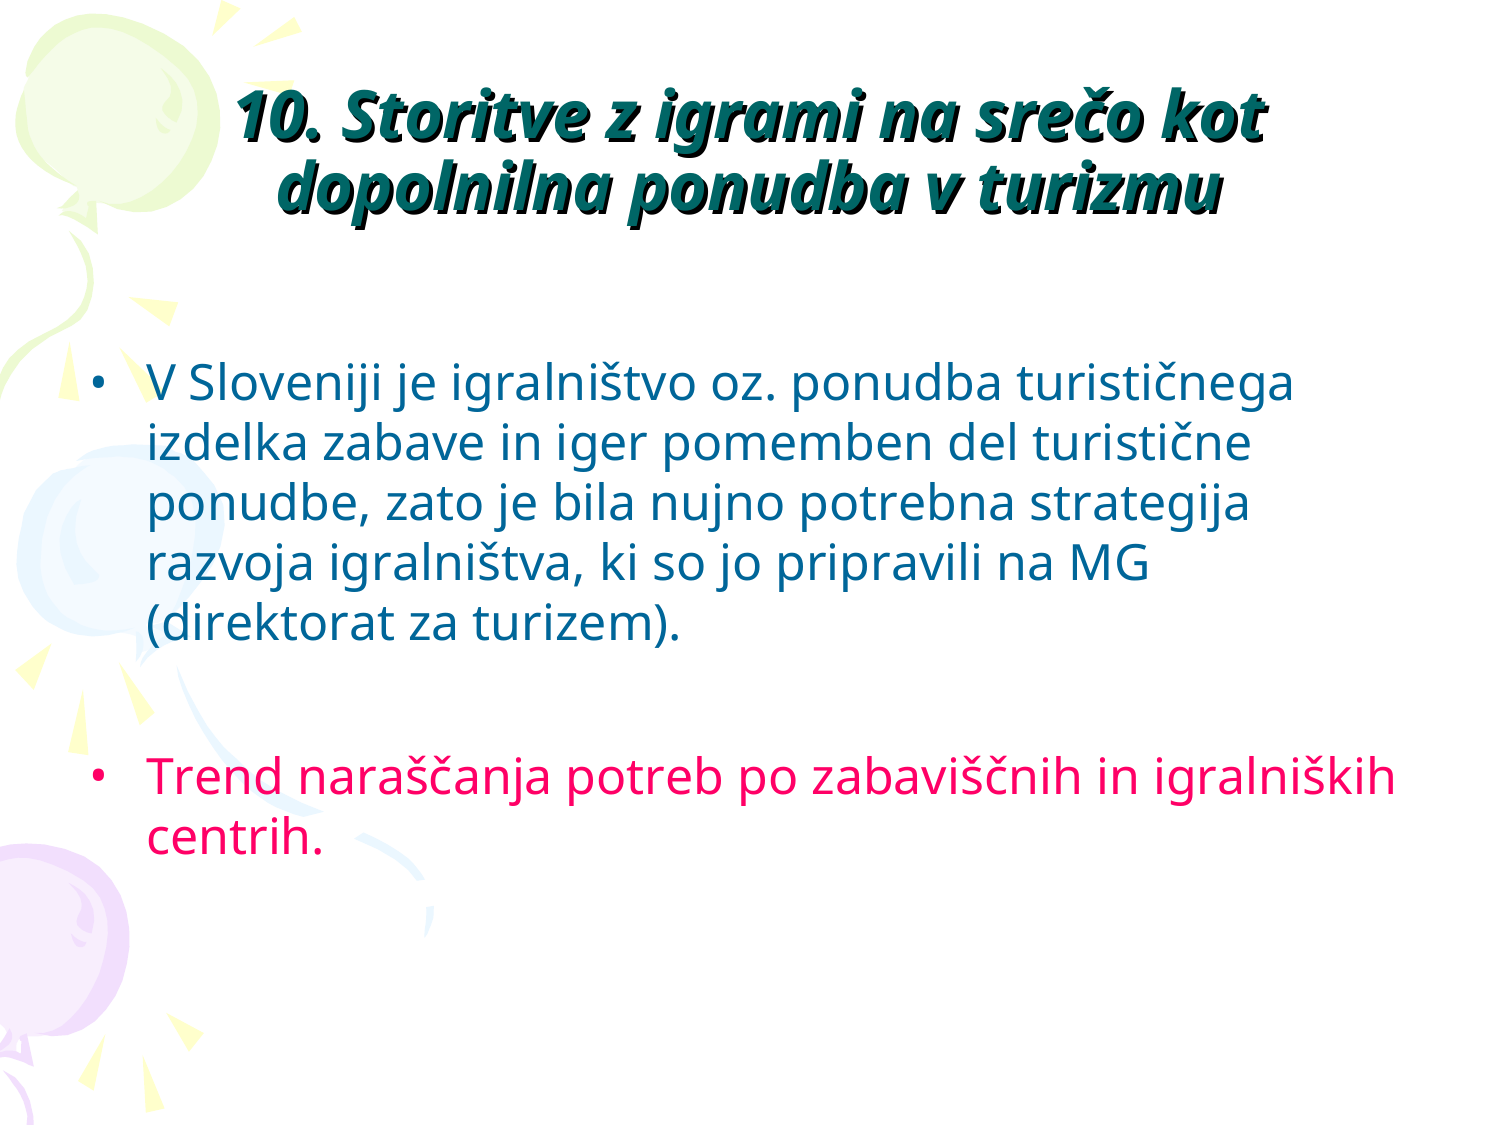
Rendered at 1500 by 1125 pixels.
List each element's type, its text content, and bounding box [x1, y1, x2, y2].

title 10. Storitve z igrami na srečo kot dopolnilna ponudba v turizmu [72, 16, 1426, 233]
list V Sloveniji je igralništvo oz. ponudba turističnega izdelka zabave in iger pomemben del turistične ponudbe, zato je bila nujno potrebna strategija razvoja igralništva, ki so jo pripravili na MG (direktorat za turizem). Trend naraščanja potreb po zabaviščnih in igralniških centrih. [75, 262, 1426, 994]
